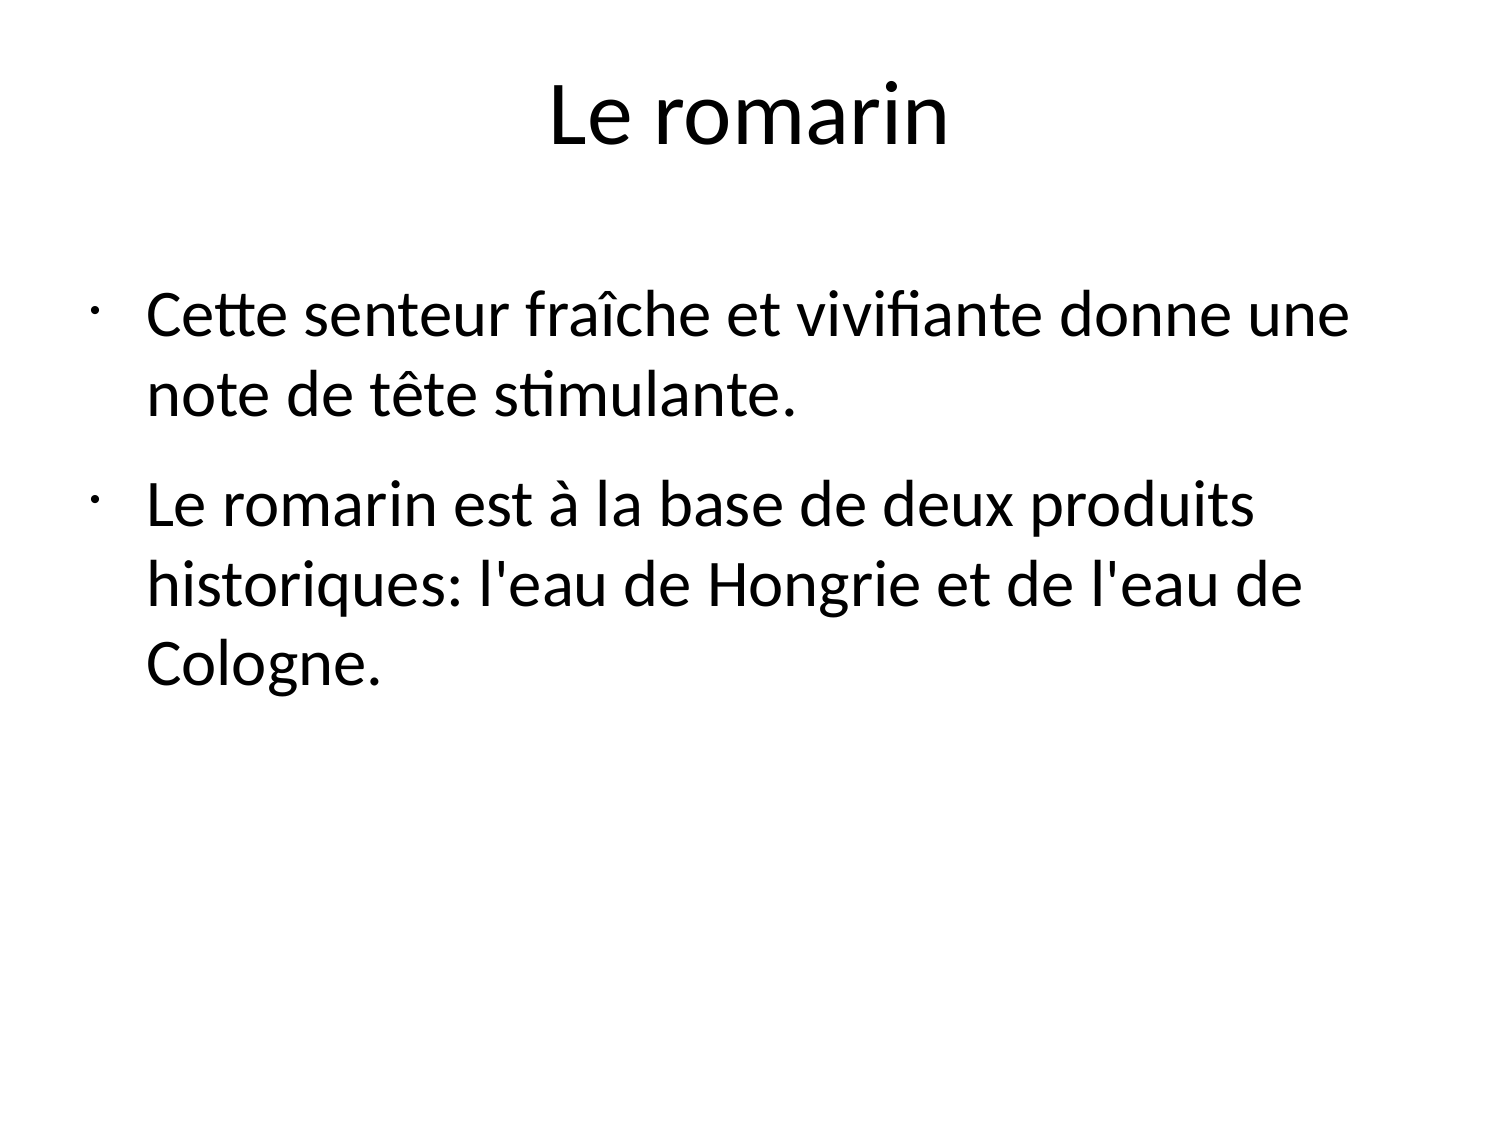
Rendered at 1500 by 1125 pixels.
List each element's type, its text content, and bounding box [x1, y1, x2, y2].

list Cette senteur fraîche et vivifiante donne une note de tête stimulante. Le romarin est à la base de deux produits historiques: l'eau de Hongrie et de l'eau de Cologne. [75, 262, 1425, 1005]
title Le romarin [75, 45, 1425, 233]
